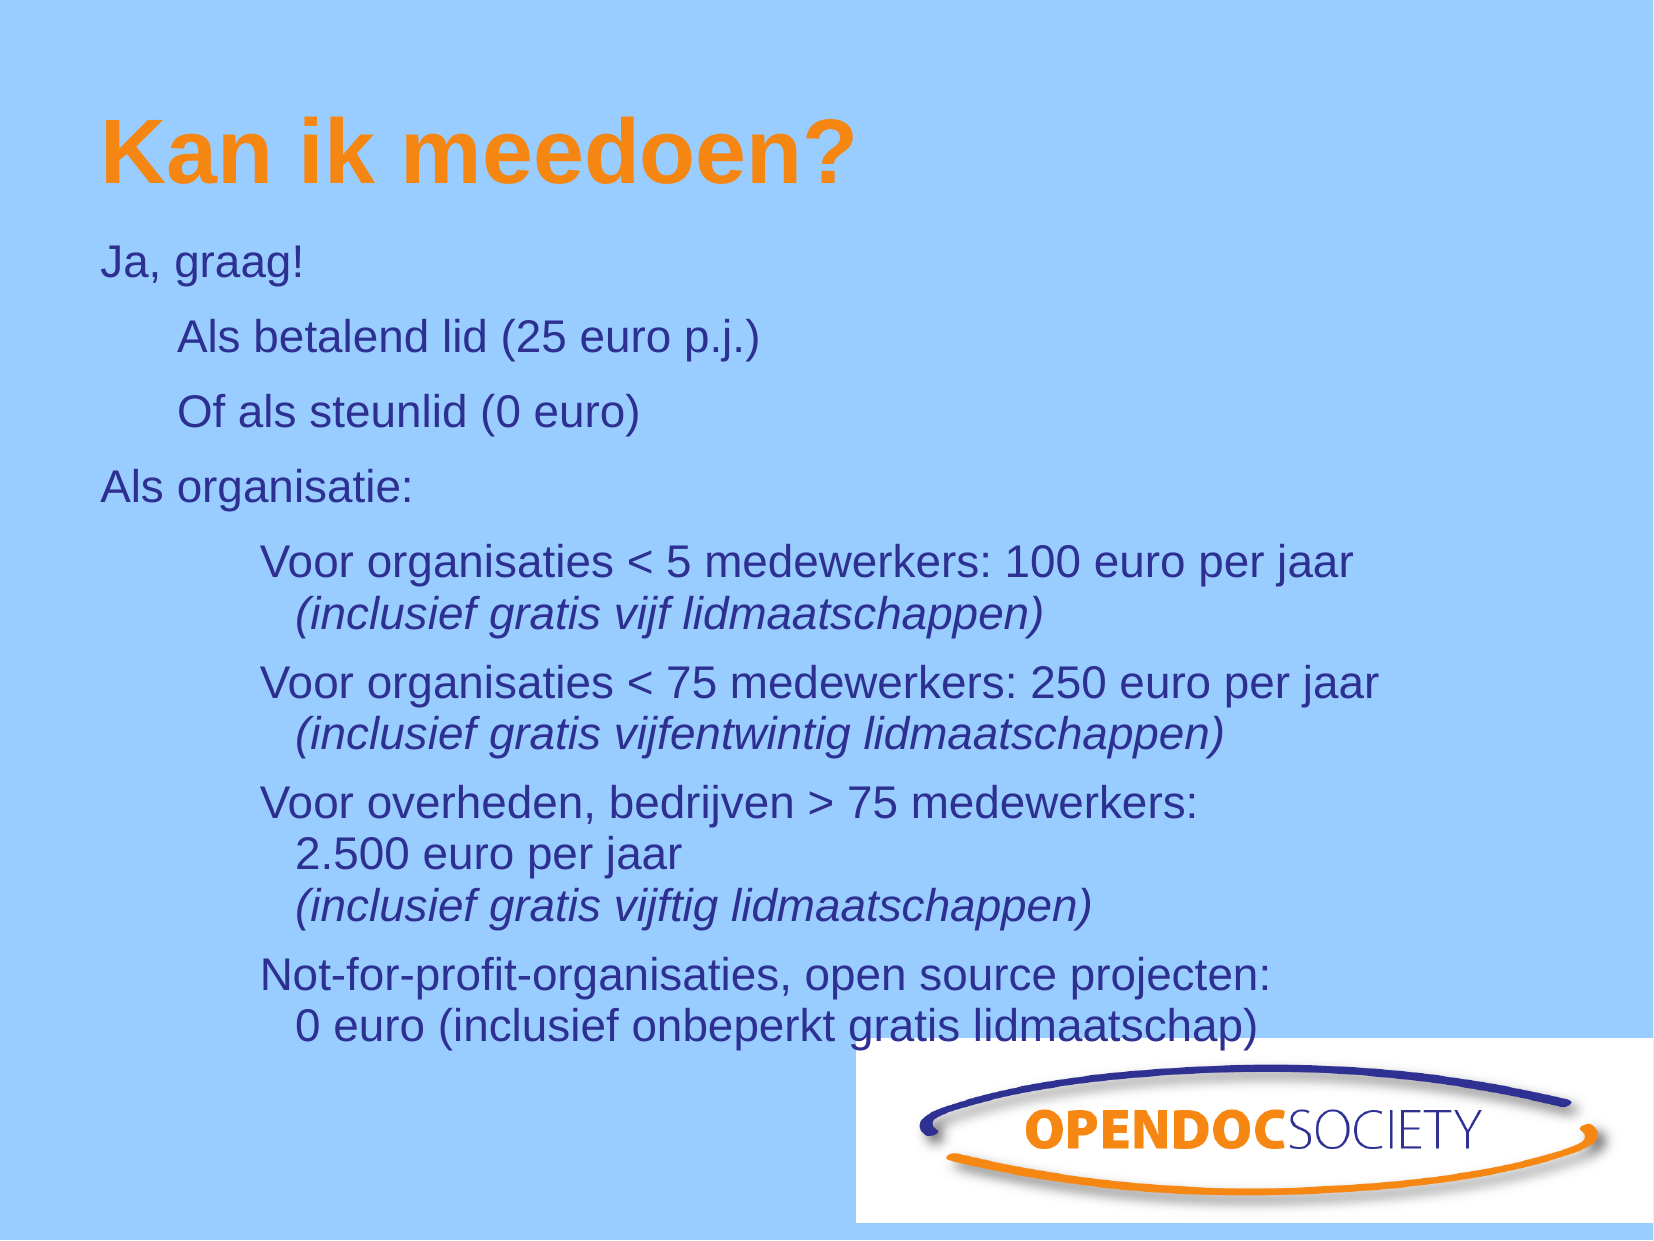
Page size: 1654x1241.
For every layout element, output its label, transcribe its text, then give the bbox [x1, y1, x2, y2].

title Kan ik meedoen? [100, 96, 1589, 207]
list Ja, graag! Als betalend lid (25 euro p.j.) Of als steunlid (0 euro) Als organisatie: Voor organisaties < 5 medewerkers: 100 euro per jaar (inclusief gratis vijf lidmaatschappen) Voor organisaties < 75 medewerkers: 250 euro per jaar (inclusief gratis vijfentwintig lidmaatschappen) Voor overheden, bedrijven > 75 medewerkers: 2.500 euro per jaar (inclusief gratis vijftig lidmaatschappen) Not-for-profit-organisaties, open source projecten: 0 euro (inclusief onbeperkt gratis lidmaatschap) [82, 236, 1571, 1052]
picture [856, 1038, 1654, 1223]
